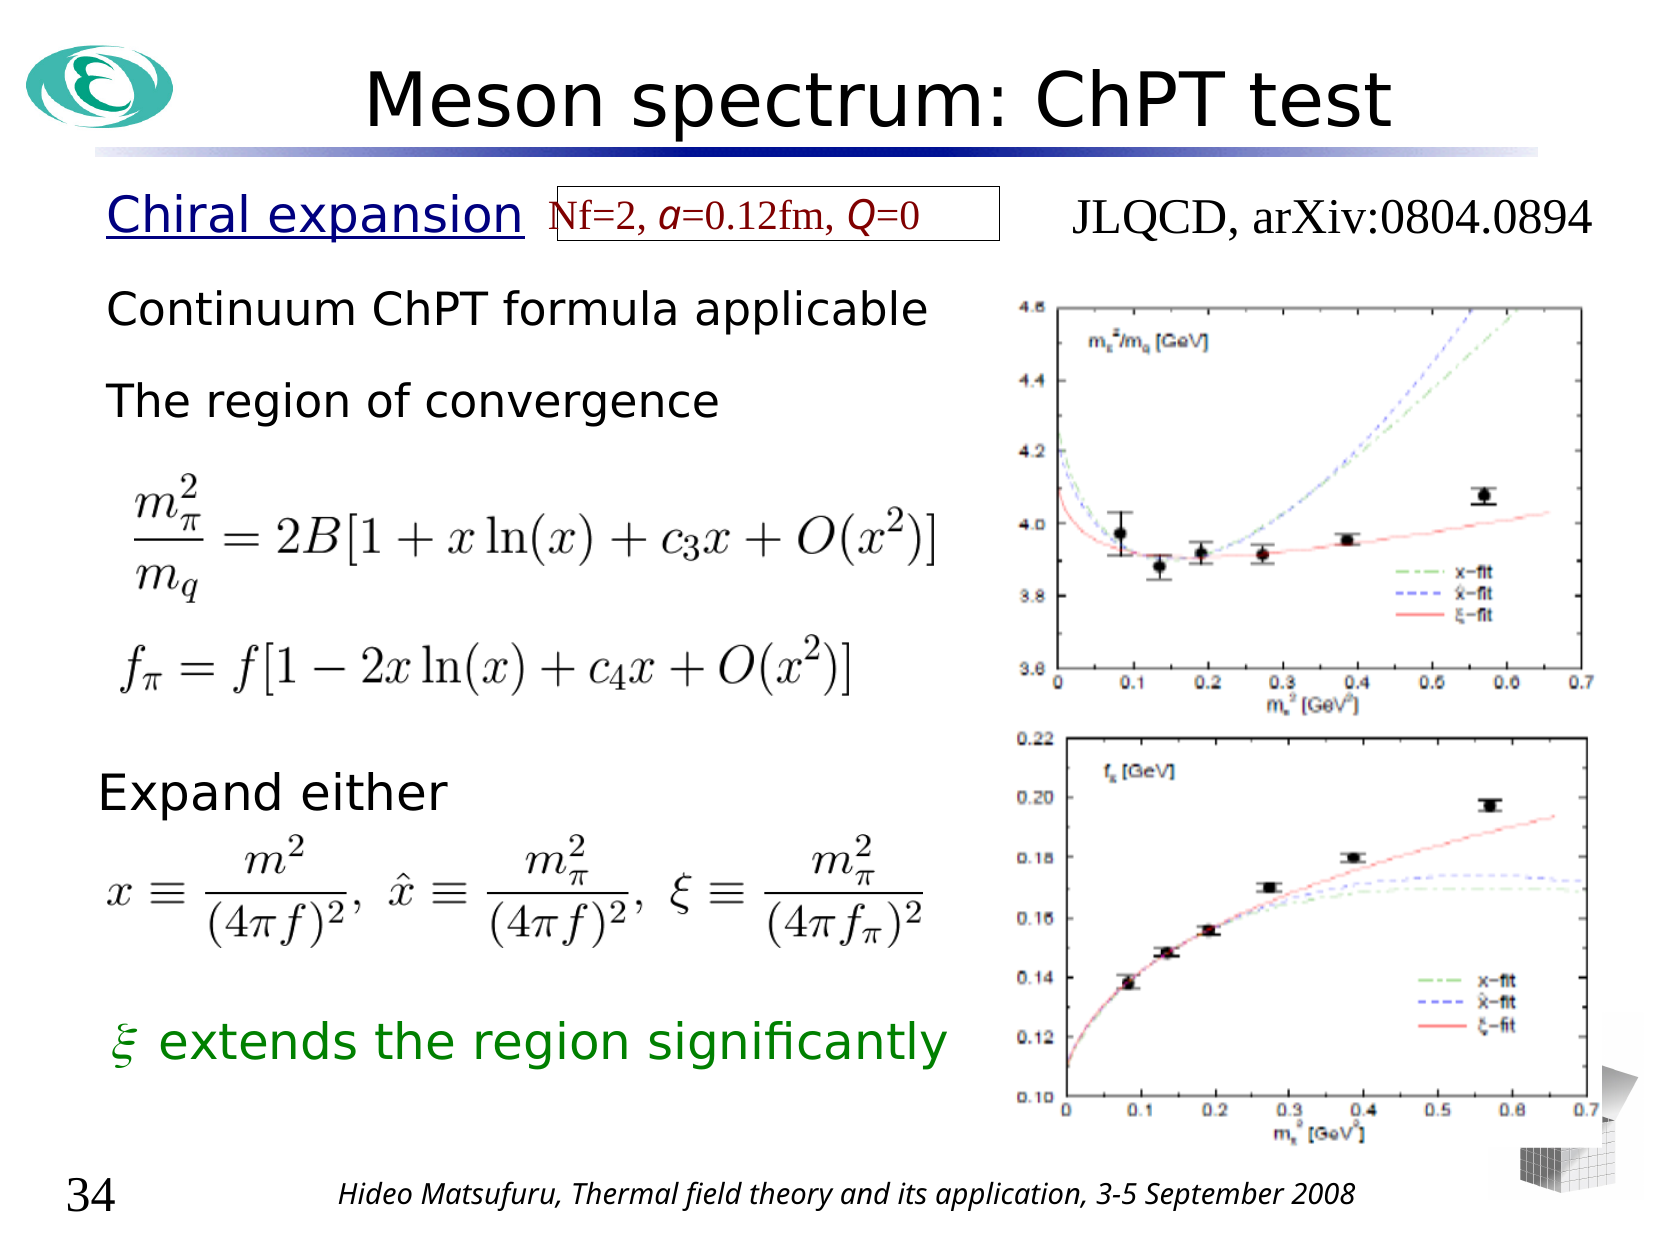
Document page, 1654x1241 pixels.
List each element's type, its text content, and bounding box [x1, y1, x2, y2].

text_box JLQCD, arXiv:0804.0894 [1072, 188, 1593, 246]
list Chiral expansion Continuum ChPT formula applicable The region of convergence [88, 186, 1541, 695]
picture [95, 147, 1538, 157]
picture [1013, 298, 1644, 1200]
text_box Expand either [97, 763, 448, 823]
picture [20, 37, 179, 136]
title Meson spectrum: ChPT test [135, 47, 1622, 154]
picture [134, 473, 934, 604]
picture [107, 834, 923, 949]
picture [120, 634, 849, 697]
text_box  extends the region significantly [108, 1013, 950, 1076]
text_box Nf=2, a=0.12fm, Q=0 [557, 186, 1000, 241]
